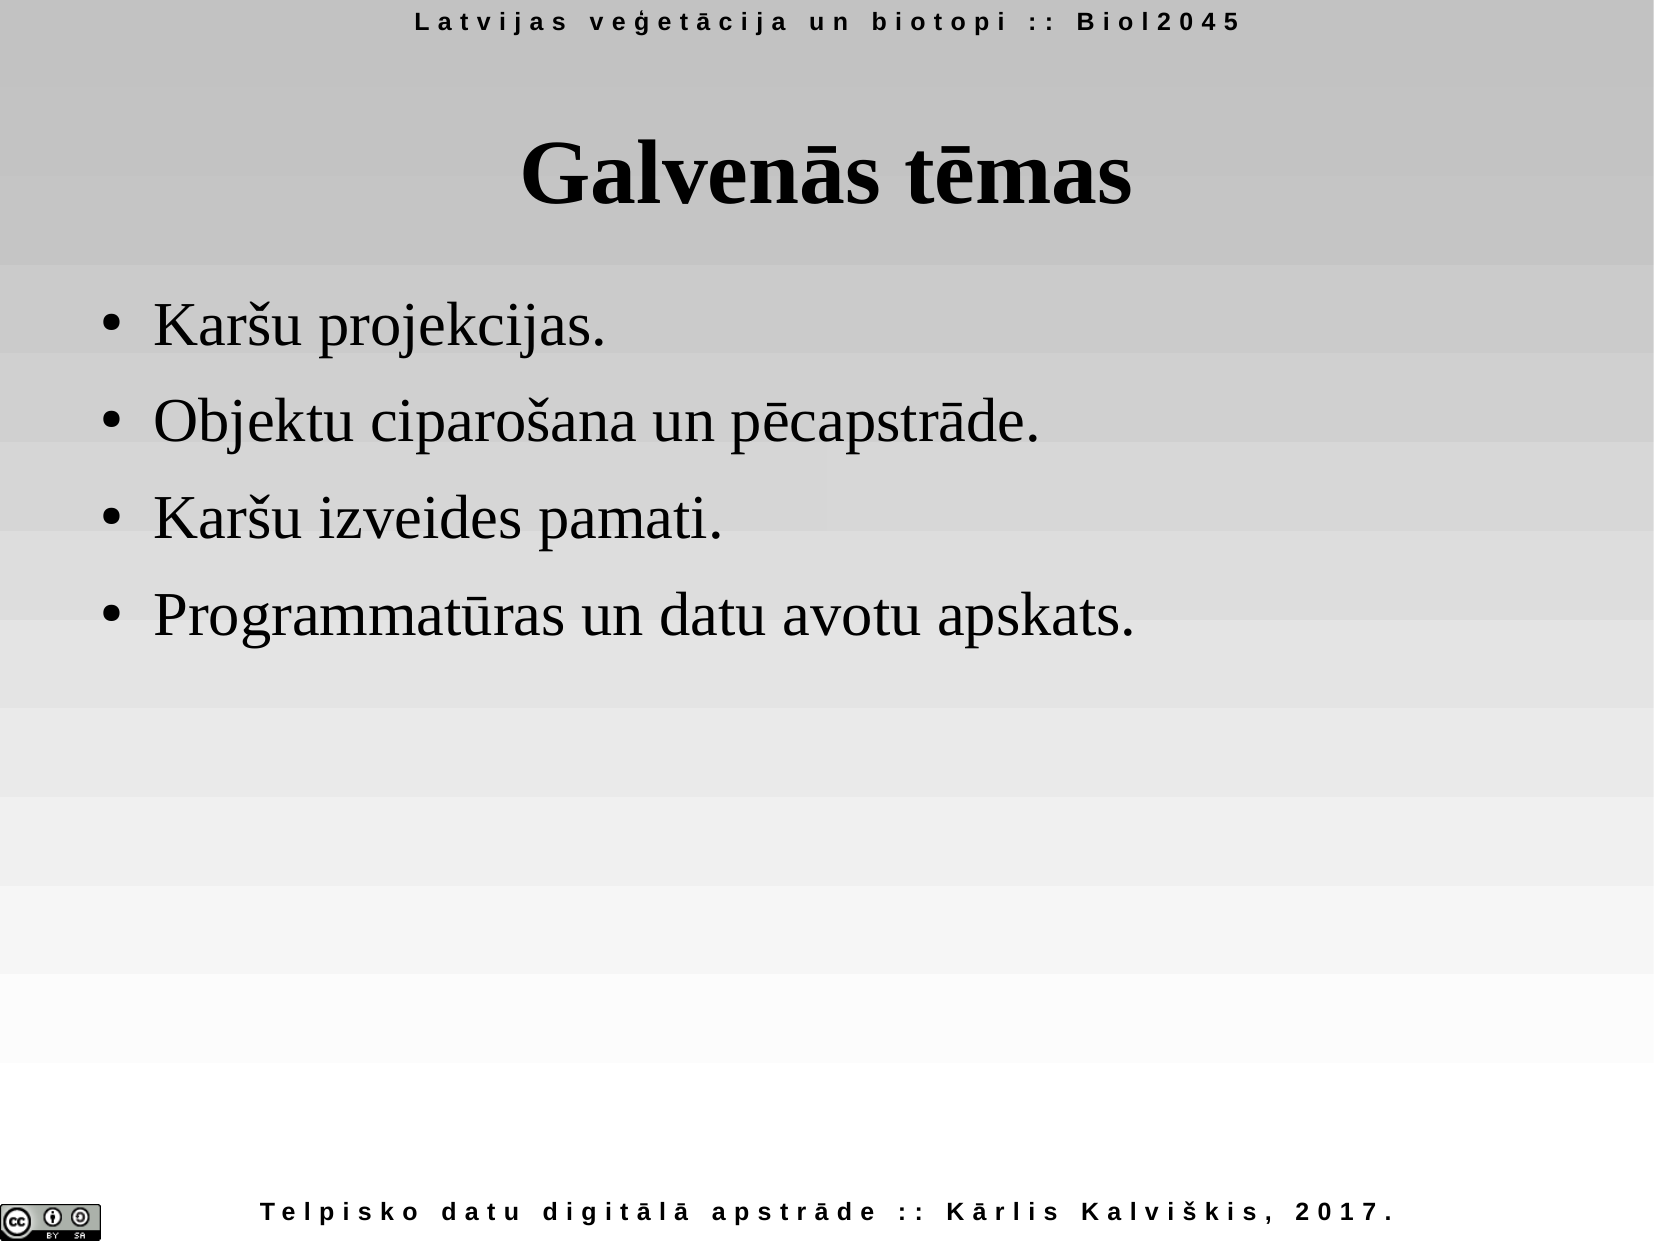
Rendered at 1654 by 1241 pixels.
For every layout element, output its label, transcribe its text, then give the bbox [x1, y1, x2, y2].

list Karšu projekcijas. Objektu ciparošana un pēcapstrāde. Karšu izveides pamati. Programmatūras un datu avotu apskats. [82, 289, 1571, 1098]
picture [0, 0, 1654, 1241]
title Galvenās tēmas [29, 49, 1625, 296]
